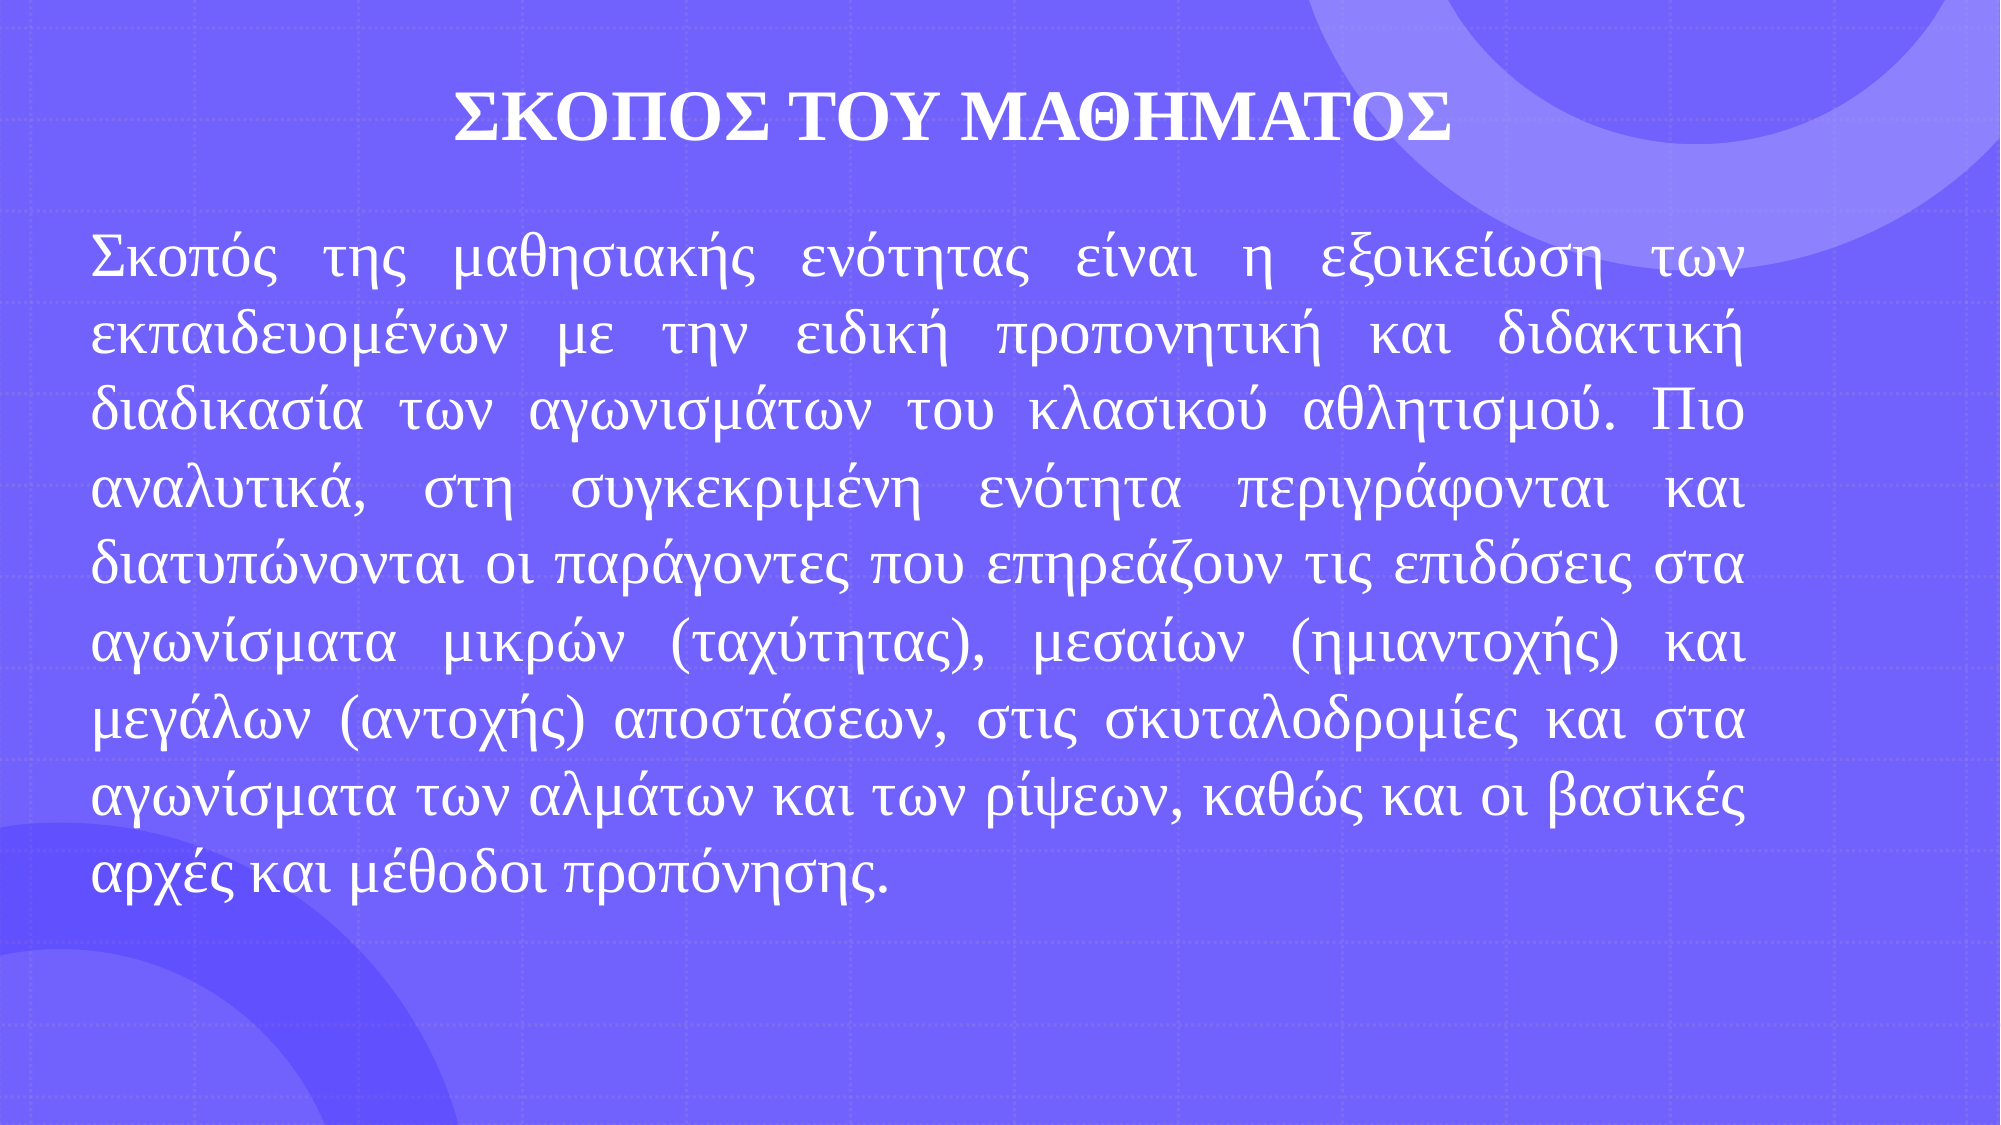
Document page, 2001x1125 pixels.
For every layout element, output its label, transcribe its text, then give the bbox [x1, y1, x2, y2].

list Σκοπός της μαθησιακής ενότητας είναι η εξοικείωση των εκπαιδευομένων με την ειδική προπονητική και διδακτική διαδικασία των αγωνισμάτων του κλασικού αθλητισμού. Πιο αναλυτικά, στη συγκεκριμένη ενότητα περιγράφονται και διατυπώνονται οι παράγοντες που επηρεάζουν τις επιδόσεις στα αγωνίσματα μικρών (ταχύτητας), μεσαίων (ημιαντοχής) και μεγάλων (αντοχής) αποστάσεων, στις σκυταλοδρομίες και στα αγωνίσματα των αλμάτων και των ρίψεων, καθώς και οι βασικές αρχές και μέθοδοι προπόνησης. [75, 205, 1835, 920]
title ΣΚΟΠΟΣ ΤΟΥ ΜΑΘΗΜΑΤΟΣ [75, 75, 1835, 205]
